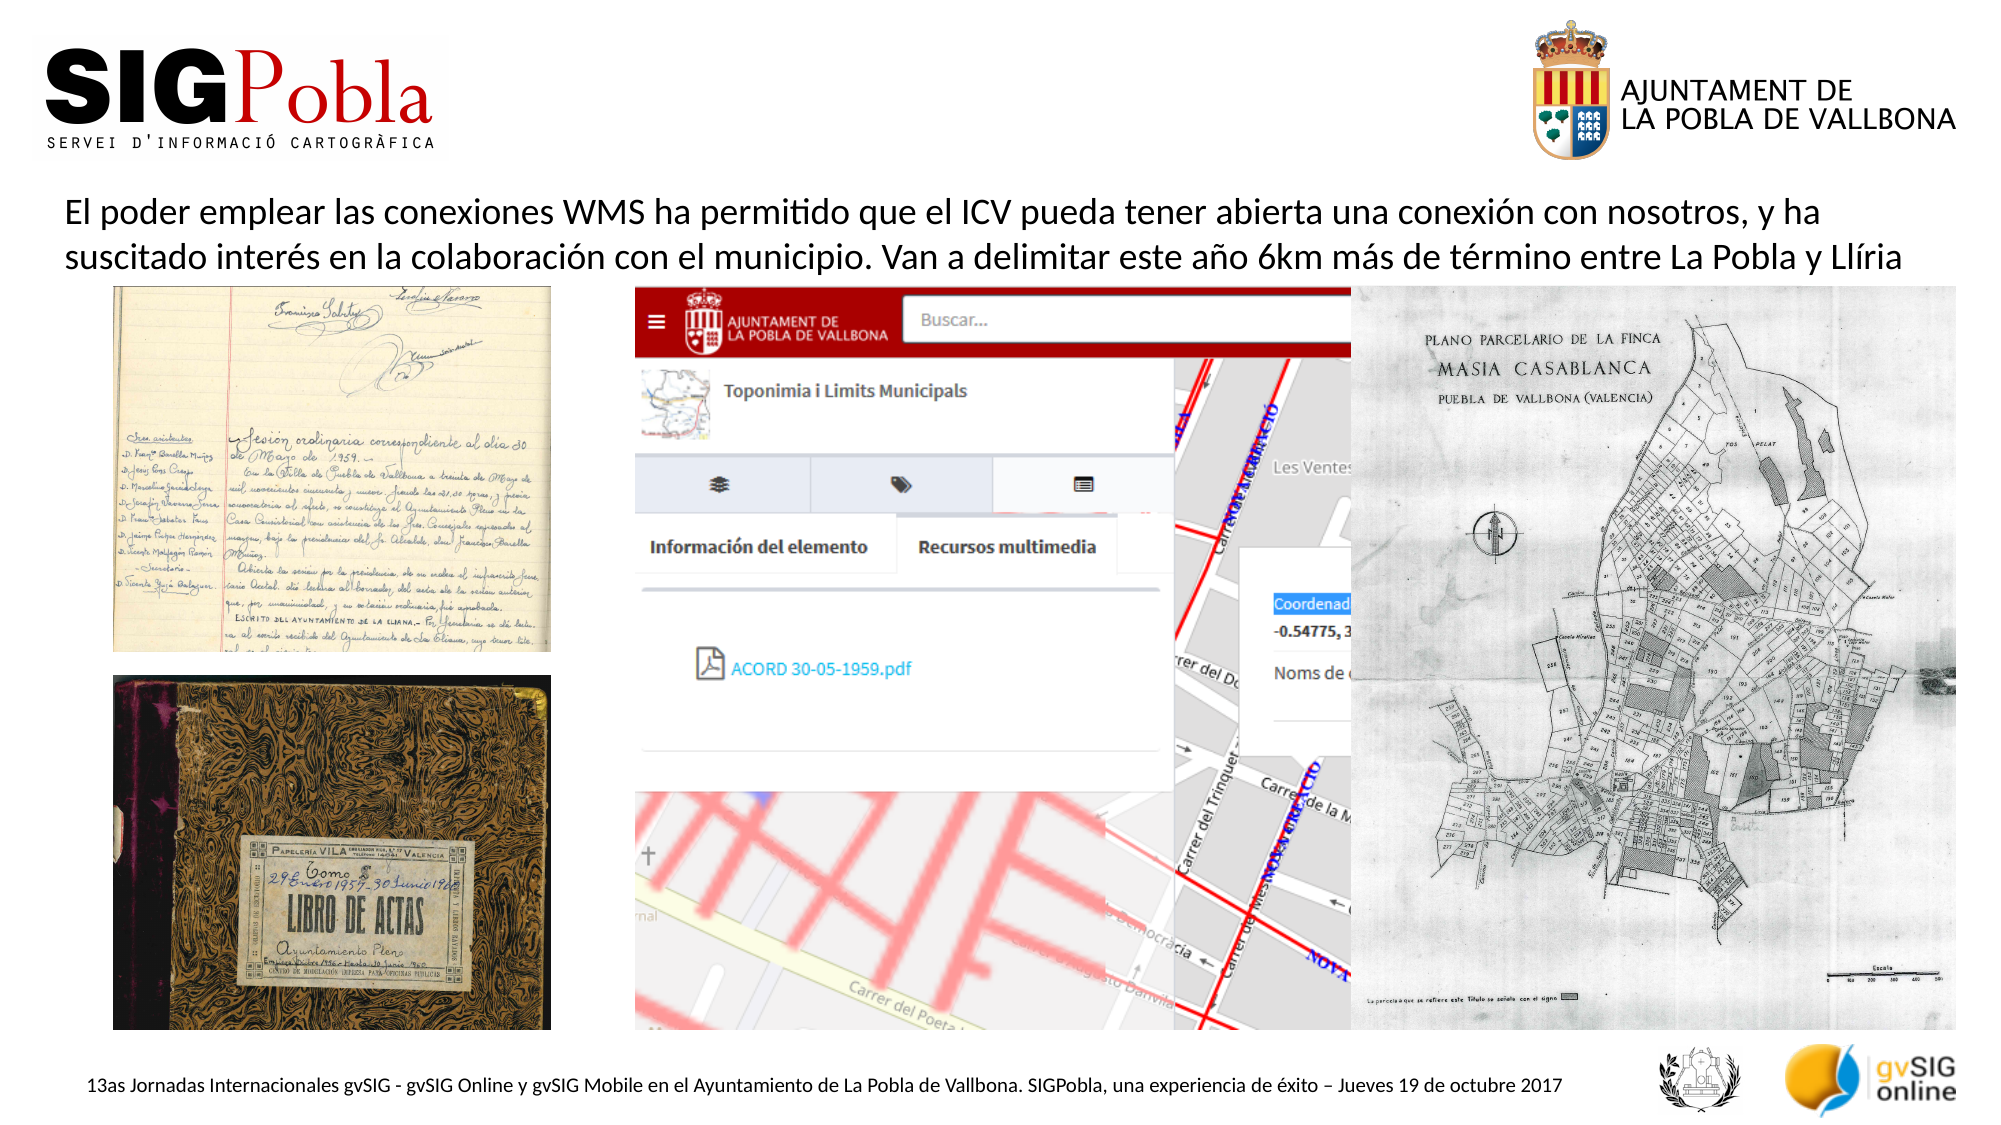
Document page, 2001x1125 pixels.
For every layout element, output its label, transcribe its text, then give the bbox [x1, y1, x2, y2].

picture [1656, 1044, 1745, 1117]
text_box 13as Jornadas Internacionales gvSIG - gvSIG Online y gvSIG Mobile en el Ayuntamiento de La Pobla de Vallbona. SIGPobla, una experiencia de éxito – Jueves 19 de octubre 2017 [71, 1063, 1593, 1105]
picture [113, 675, 551, 1030]
picture [113, 287, 551, 652]
picture [1533, 20, 1956, 161]
picture [1785, 1044, 1956, 1118]
picture [32, 35, 449, 161]
picture [635, 285, 1956, 1030]
text_box El poder emplear las conexiones WMS ha permitido que el ICV pueda tener abierta una conexión con nosotros, y ha suscitado interés en la colaboración con el municipio. Van a delimitar este año 6km más de término entre La Pobla y Llíria [49, 179, 1944, 286]
